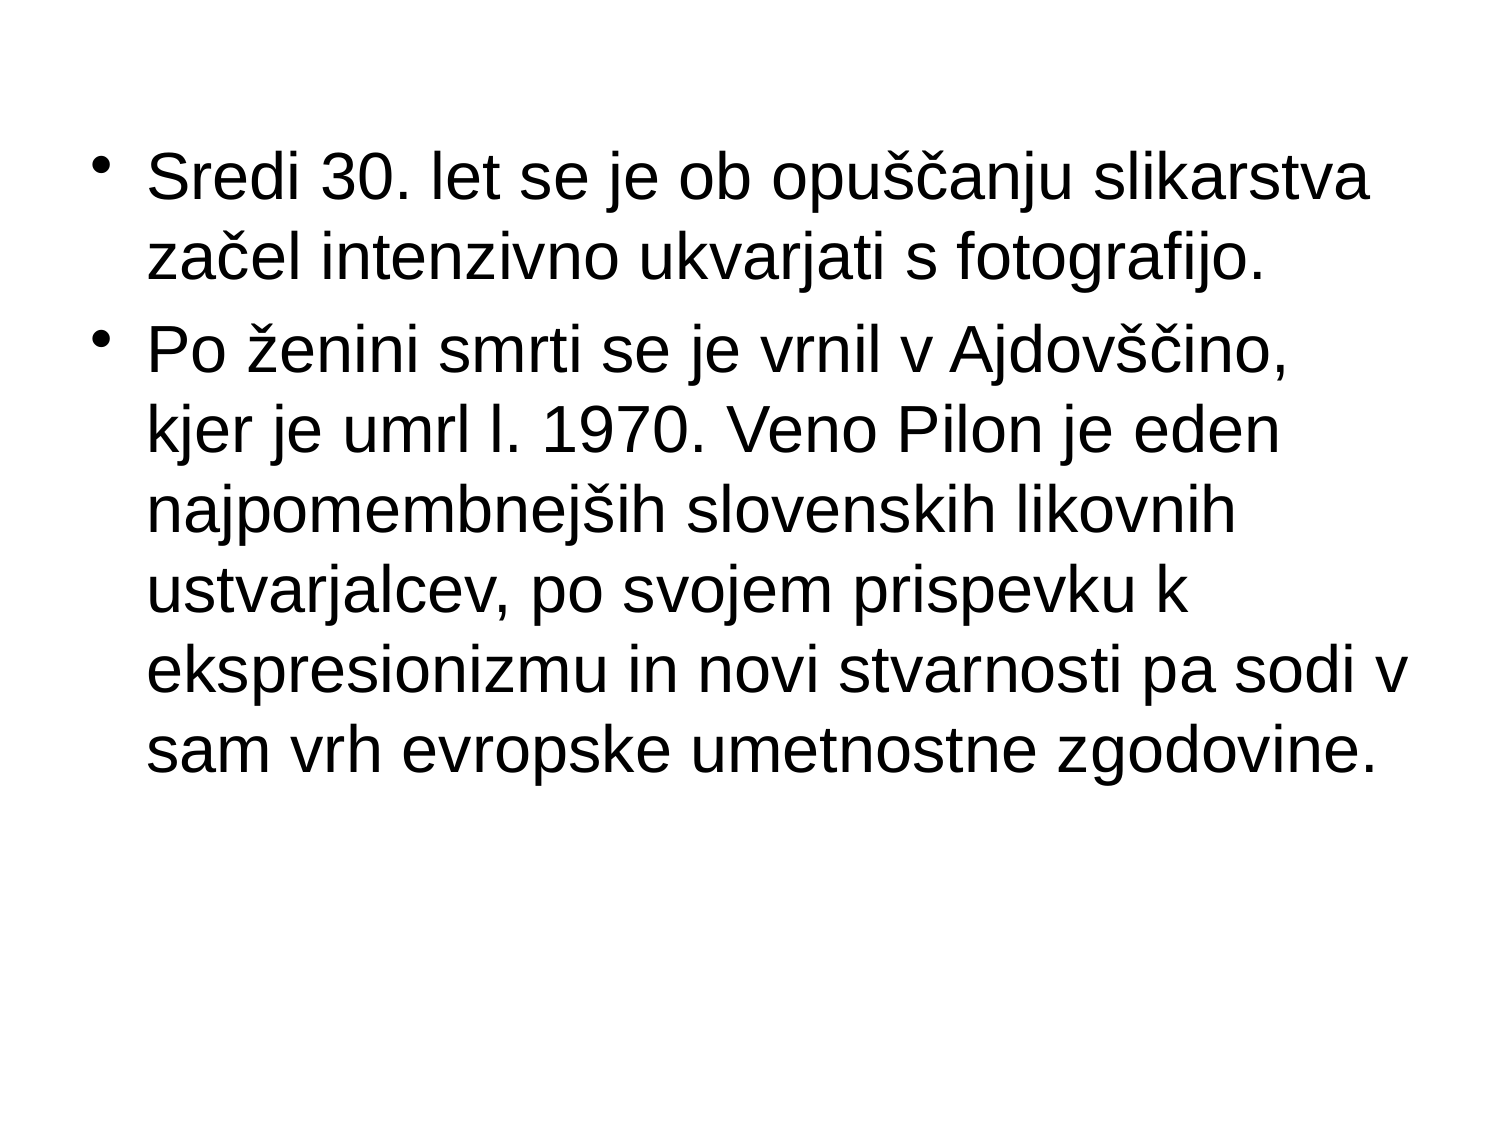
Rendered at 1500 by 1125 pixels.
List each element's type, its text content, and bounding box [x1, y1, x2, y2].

list Sredi 30. let se je ob opuščanju slikarstva začel intenzivno ukvarjati s fotografijo. Po ženini smrti se je vrnil v Ajdovščino, kjer je umrl l. 1970. Veno Pilon je eden najpomembnejših slovenskih likovnih ustvarjalcev, po svojem prispevku k ekspresionizmu in novi stvarnosti pa sodi v sam vrh evropske umetnostne zgodovine. [75, 125, 1425, 1005]
